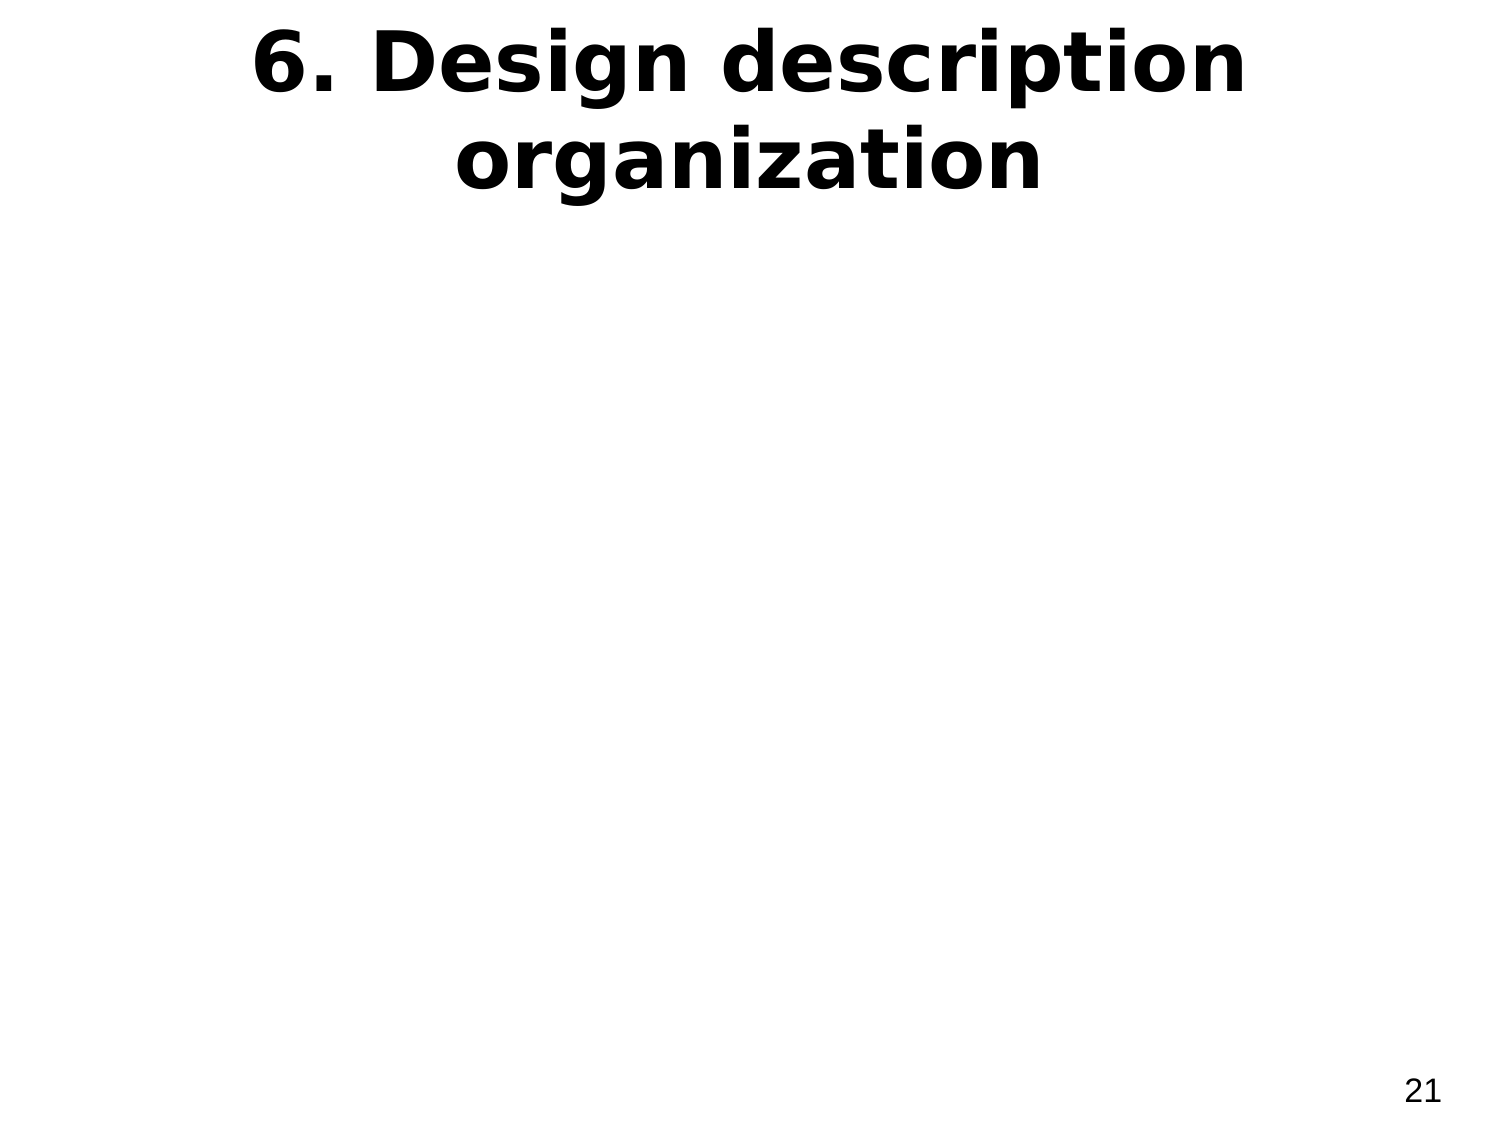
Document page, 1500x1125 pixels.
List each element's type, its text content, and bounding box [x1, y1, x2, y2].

title 6. Design description organization [75, 13, 1425, 208]
